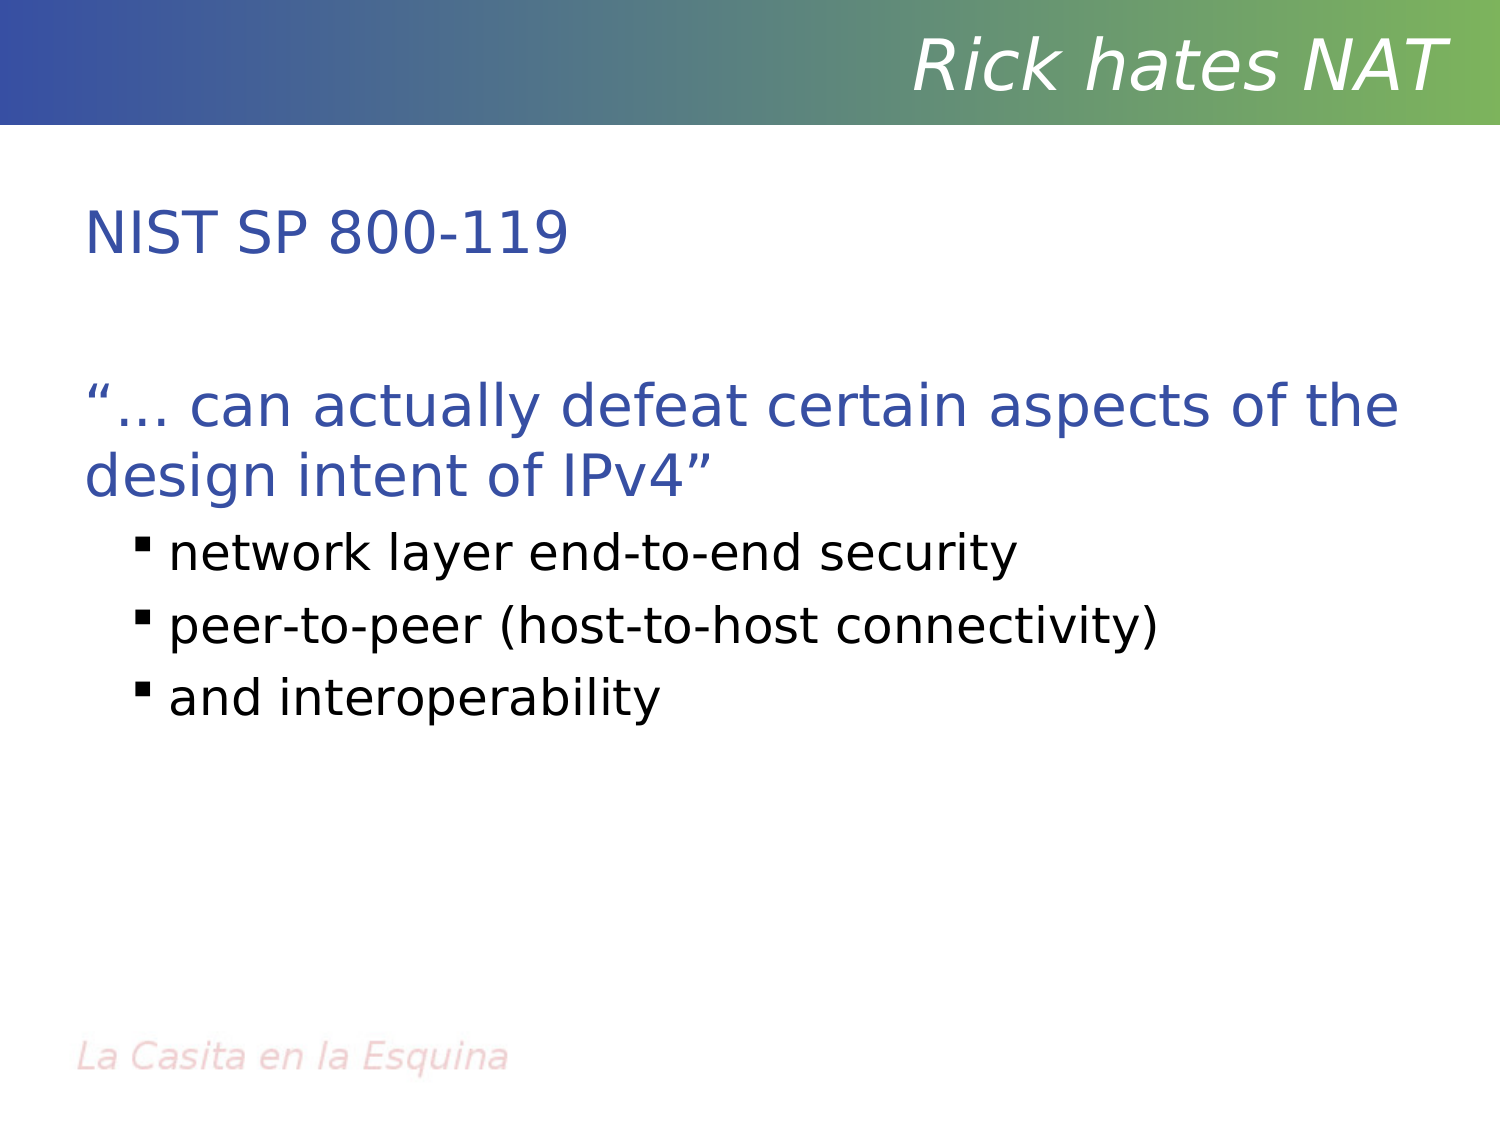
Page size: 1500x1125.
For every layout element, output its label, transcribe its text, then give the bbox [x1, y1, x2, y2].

list NIST SP 800-119 “... can actually defeat certain aspects of the design intent of IPv4” network layer end-to-end security peer-to-peer (host-to-host connectivity) and interoperability [70, 187, 1438, 988]
picture [45, 1019, 545, 1095]
title Rick hates NAT [62, 12, 1463, 113]
